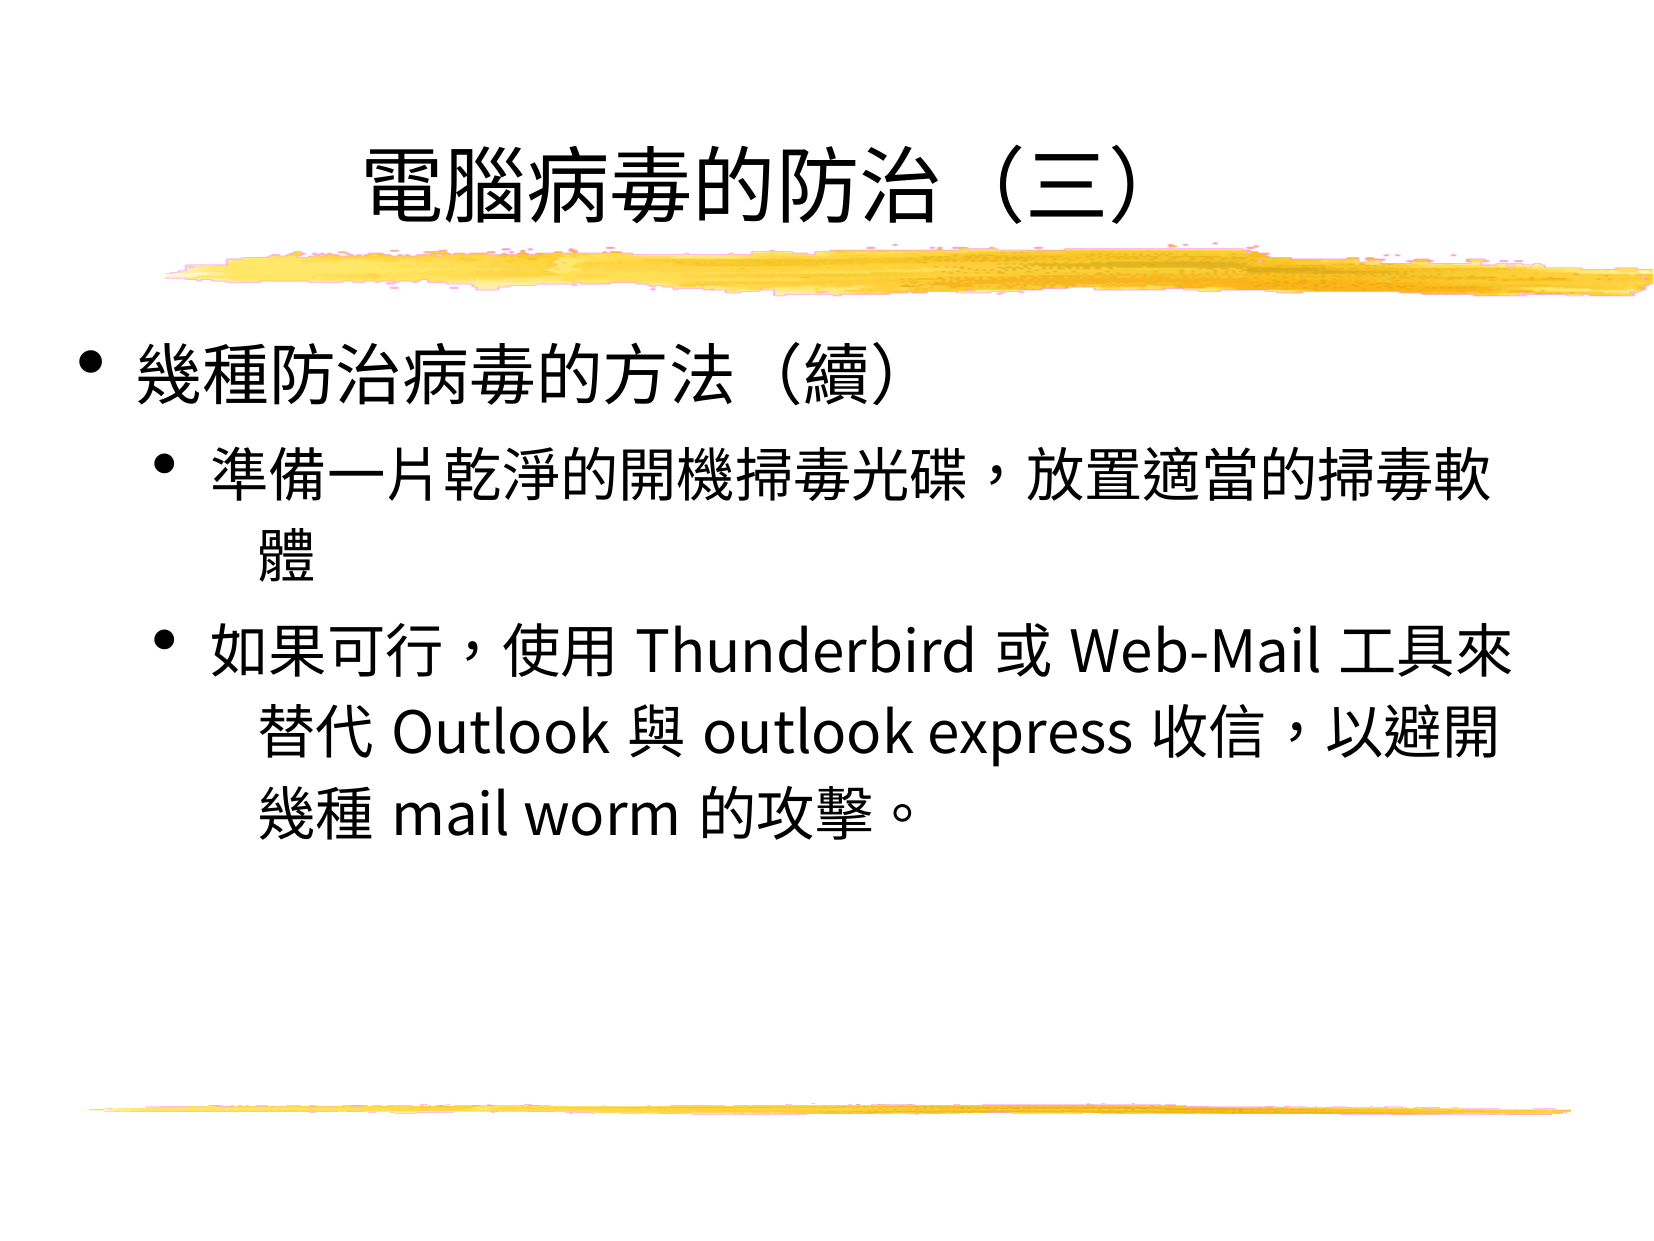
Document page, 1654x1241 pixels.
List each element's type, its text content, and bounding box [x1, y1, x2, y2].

picture [1530, 1102, 1571, 1117]
title 電腦病毒的防治（三） [73, 41, 1479, 249]
list 幾種防治病毒的方法（續） 準備一片乾淨的開機掃毒光碟，放置適當的掃毒軟體 如果可行，使用Thunderbird或Web-Mail工具來替代Outlook與outlook express收信，以避開幾種mail worm的攻擊。 [64, 316, 1530, 1149]
picture [165, 237, 1654, 308]
